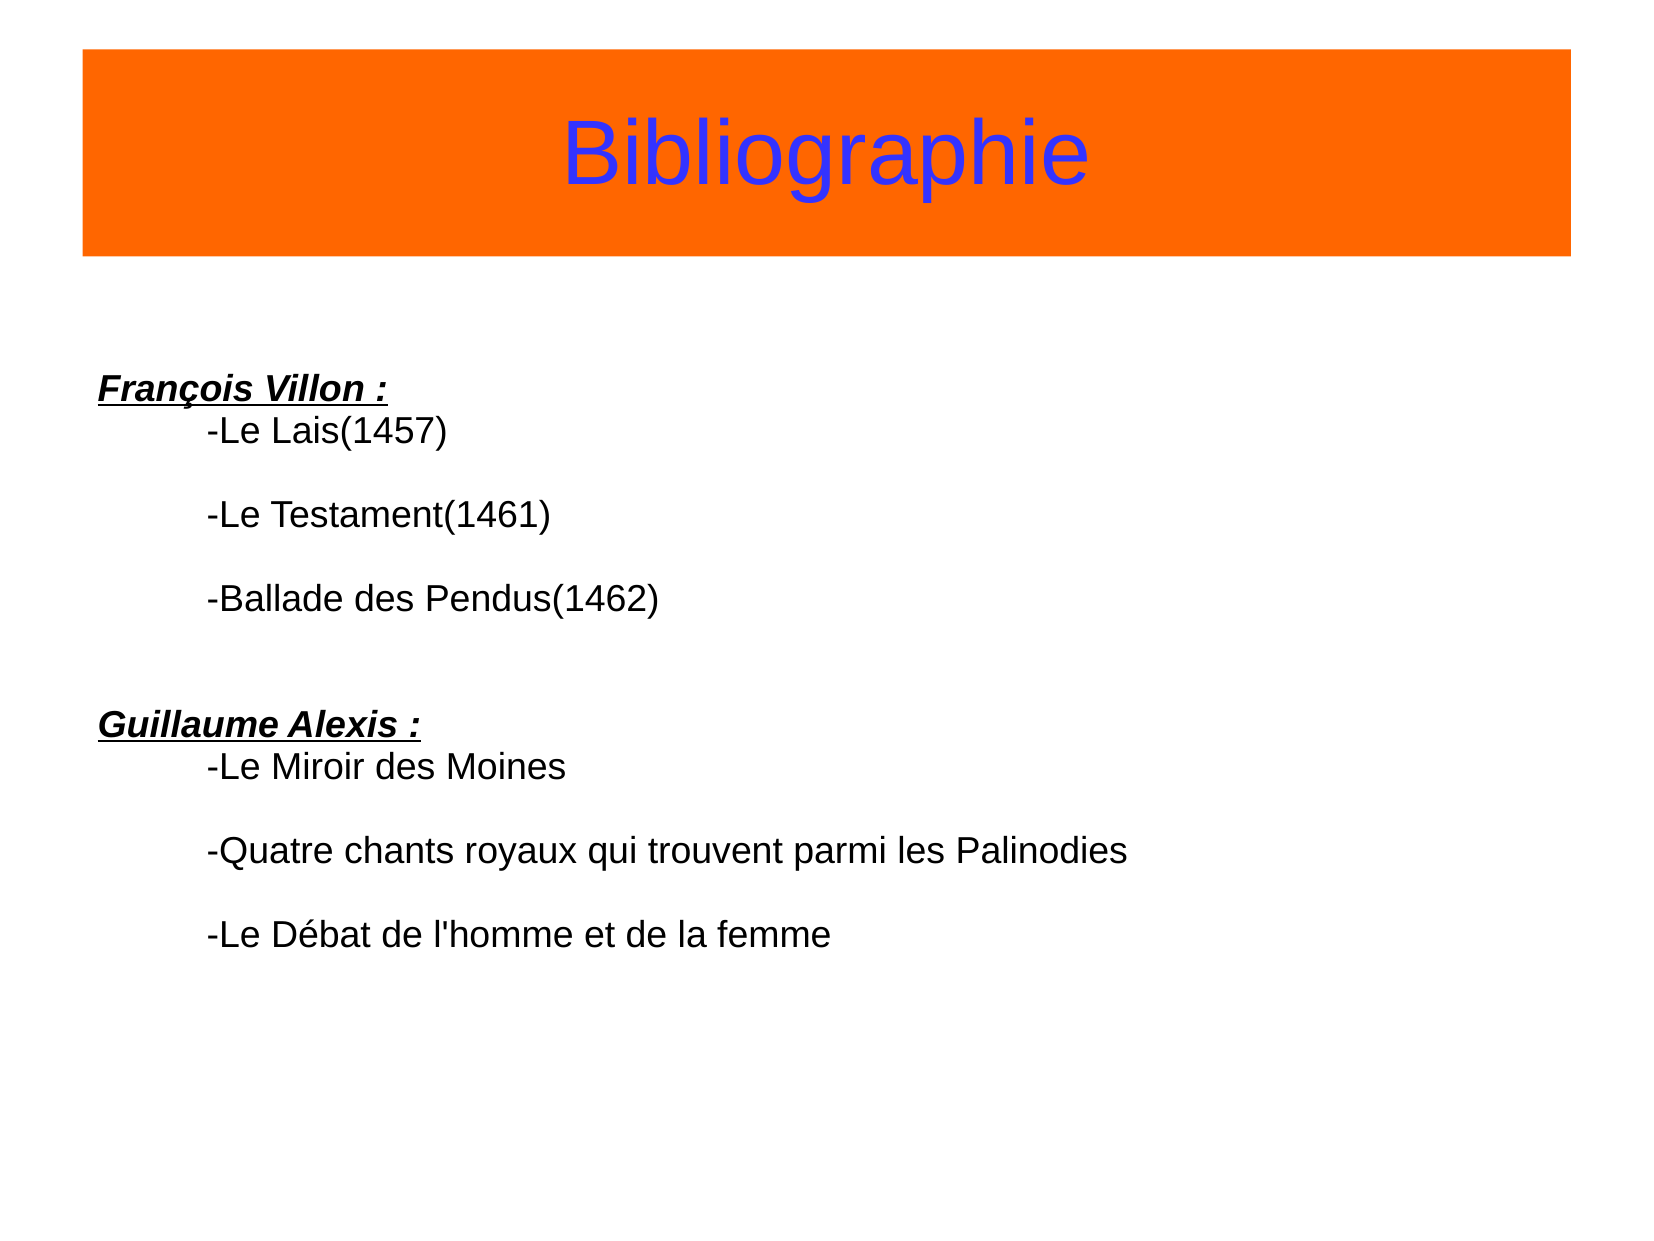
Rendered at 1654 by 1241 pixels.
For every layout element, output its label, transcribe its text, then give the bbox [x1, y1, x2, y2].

text_box François Villon : -Le Lais(1457) -Le Testament(1461) -Ballade des Pendus(1462) Guillaume Alexis : -Le Miroir des Moines -Quatre chants royaux qui trouvent parmi les Palinodies -Le Débat de l'homme et de la femme [82, 24, 1583, 1241]
